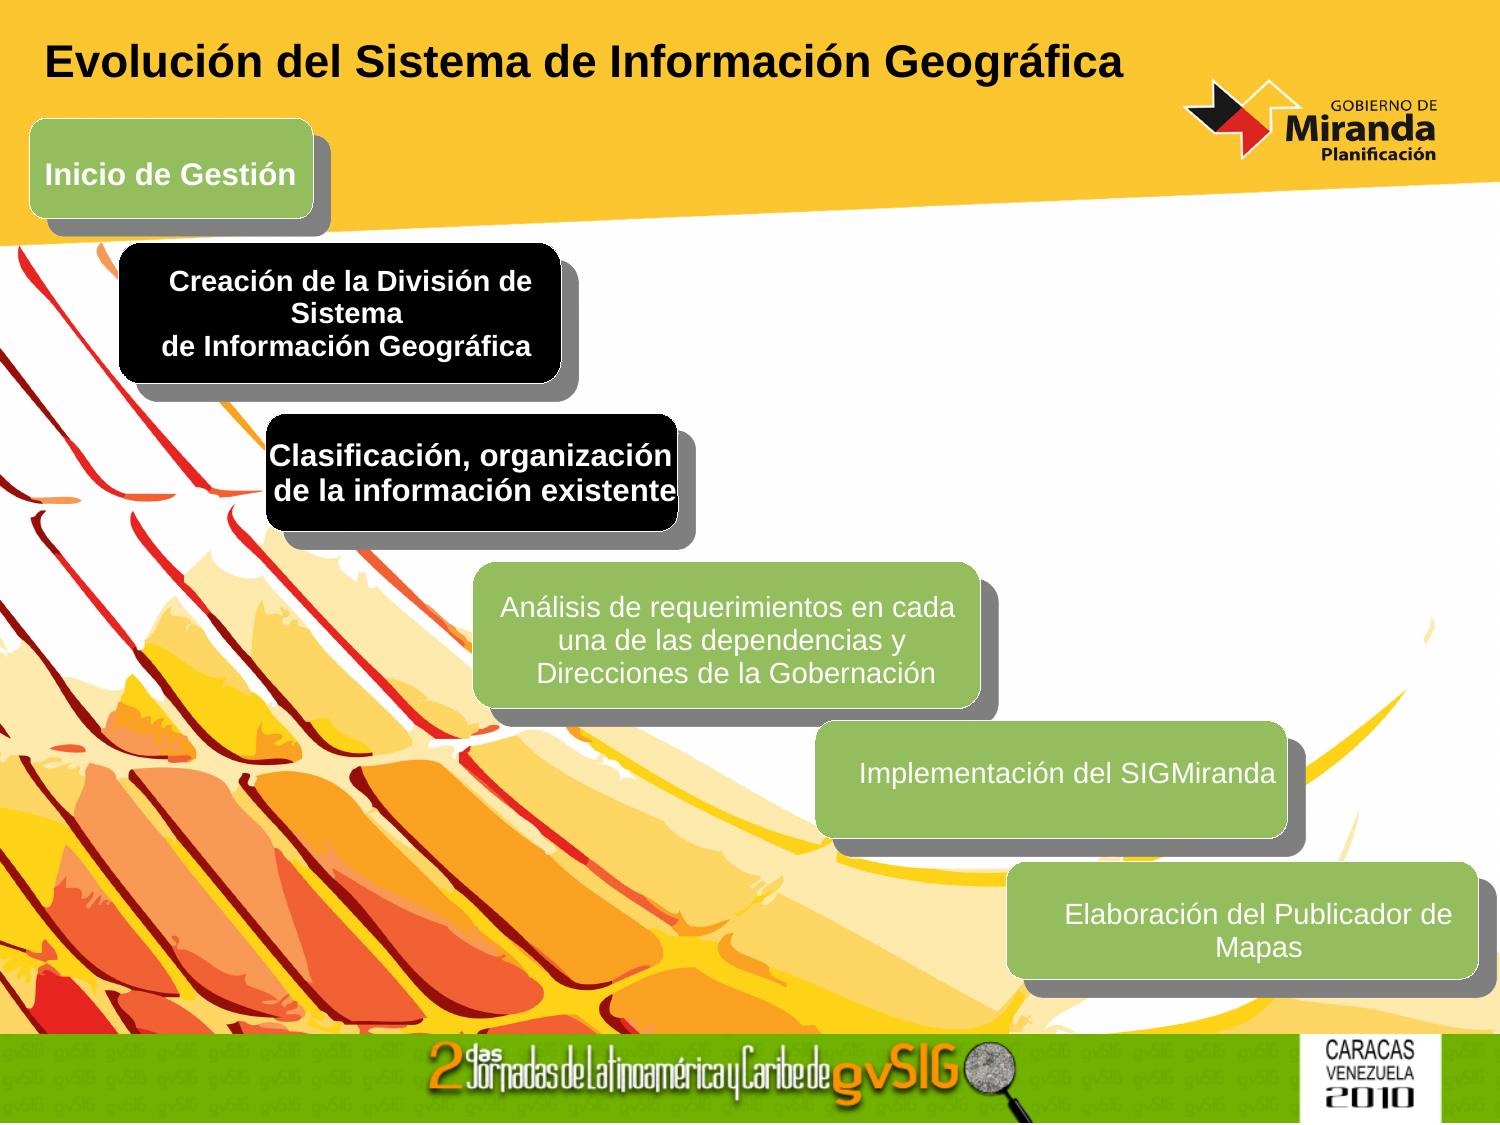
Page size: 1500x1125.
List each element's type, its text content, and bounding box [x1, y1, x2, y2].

text_box [29, 118, 314, 149]
text_box Elaboración del Publicador de Mapas [1012, 890, 1500, 1004]
text_box [30, 207, 313, 219]
text_box [472, 561, 981, 583]
text_box Implementación del SIGMiranda [820, 750, 1315, 864]
text_box Evolución del Sistema de Información Geográfica [29, 28, 1300, 95]
text_box [1006, 861, 1479, 974]
text_box [476, 697, 978, 709]
text_box [118, 242, 560, 384]
text_box Creación de la División de Sistema de Información Geográfica [140, 257, 562, 371]
text_box Inicio de Gestión [16, 149, 325, 207]
text_box Análisis de requerimientos en cada una de las dependencias y Direcciones de la Gobernación [466, 583, 999, 697]
picture [0, 0, 1500, 1123]
text_box [814, 720, 1288, 832]
text_box Clasificación, organización de la información existente [253, 431, 697, 516]
text_box [265, 413, 678, 431]
text_box [266, 516, 678, 532]
